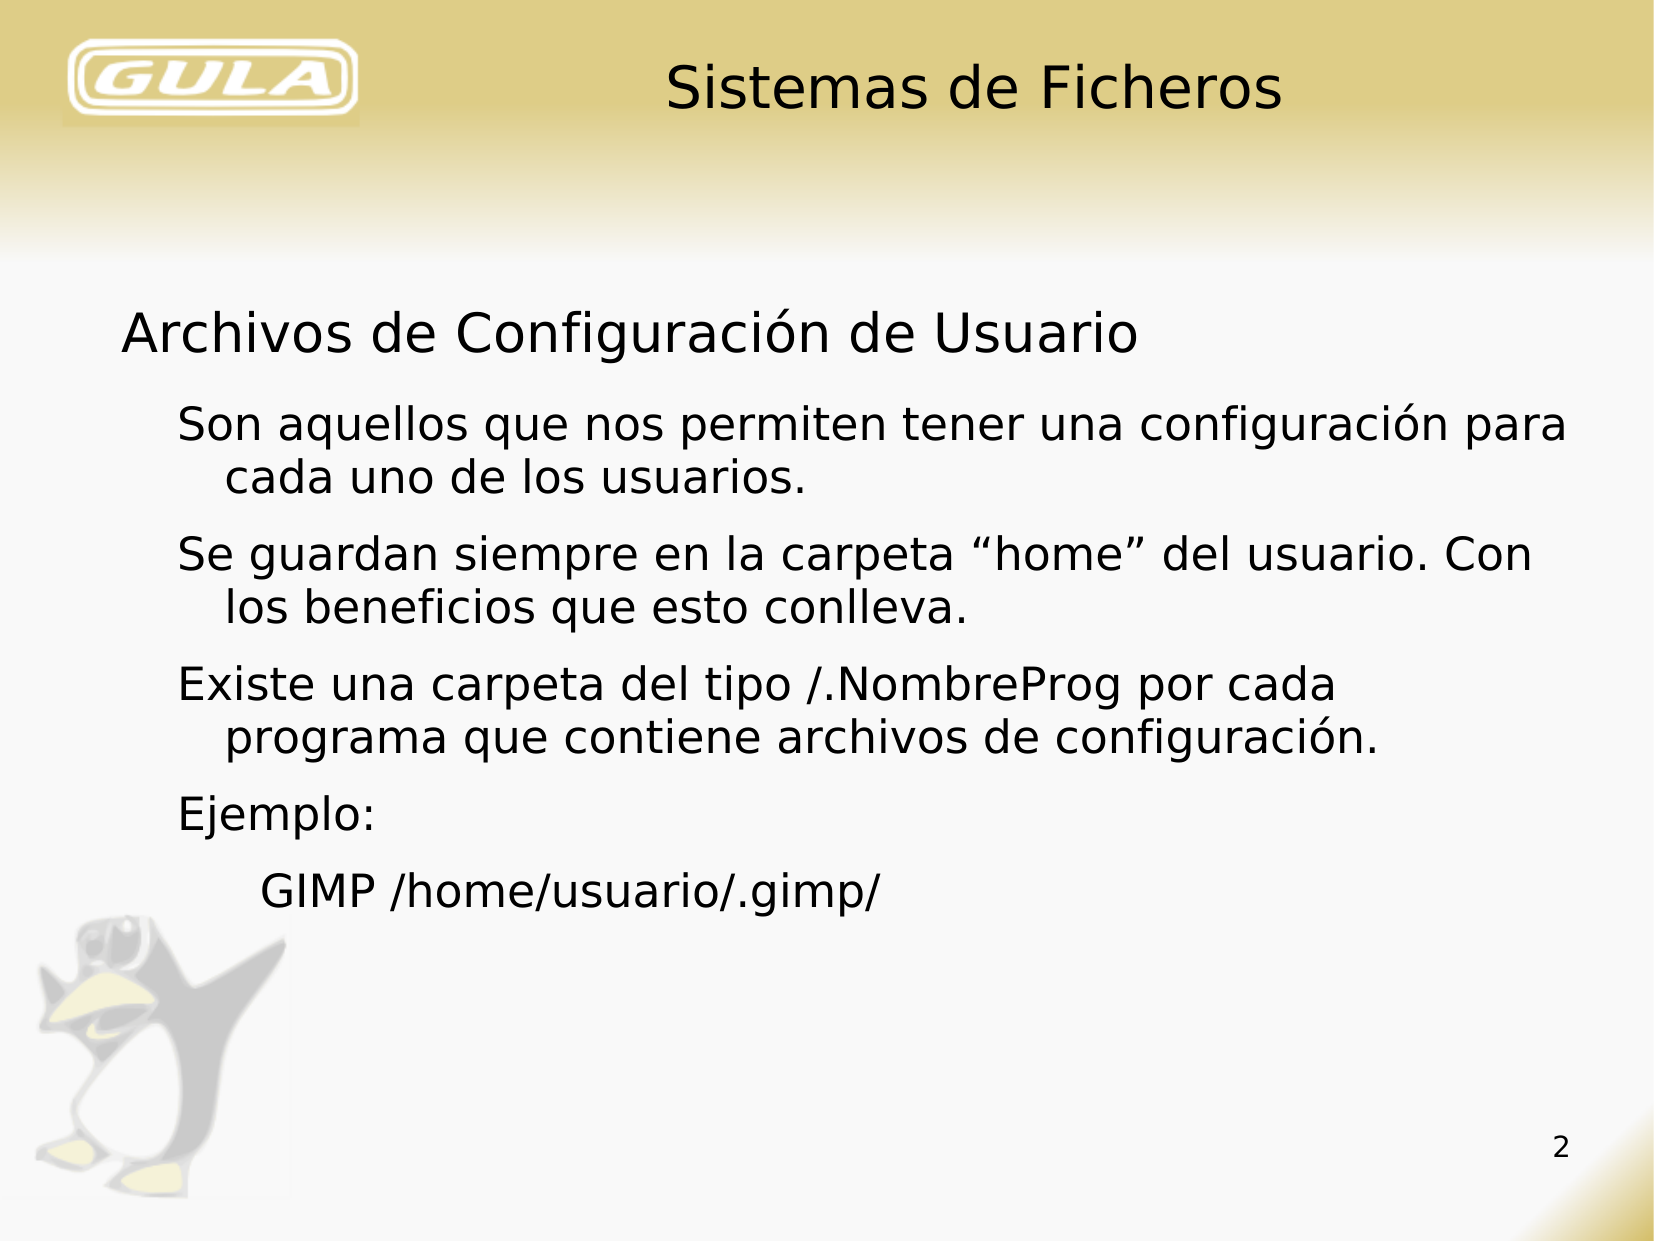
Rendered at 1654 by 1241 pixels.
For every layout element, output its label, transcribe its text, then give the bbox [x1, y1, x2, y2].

title Sistemas de Ficheros [383, 22, 1565, 154]
list Archivos de Configuración de Usuario Son aquellos que nos permiten tener una configuración para cada uno de los usuarios. Se guardan siempre en la carpeta “home” del usuario. Con los beneficios que esto conlleva. Existe una carpeta del tipo /.NombreProg por cada programa que contiene archivos de configuración. Ejemplo: GIMP /home/usuario/.gimp/ [82, 290, 1571, 1094]
picture [0, 0, 1654, 1241]
